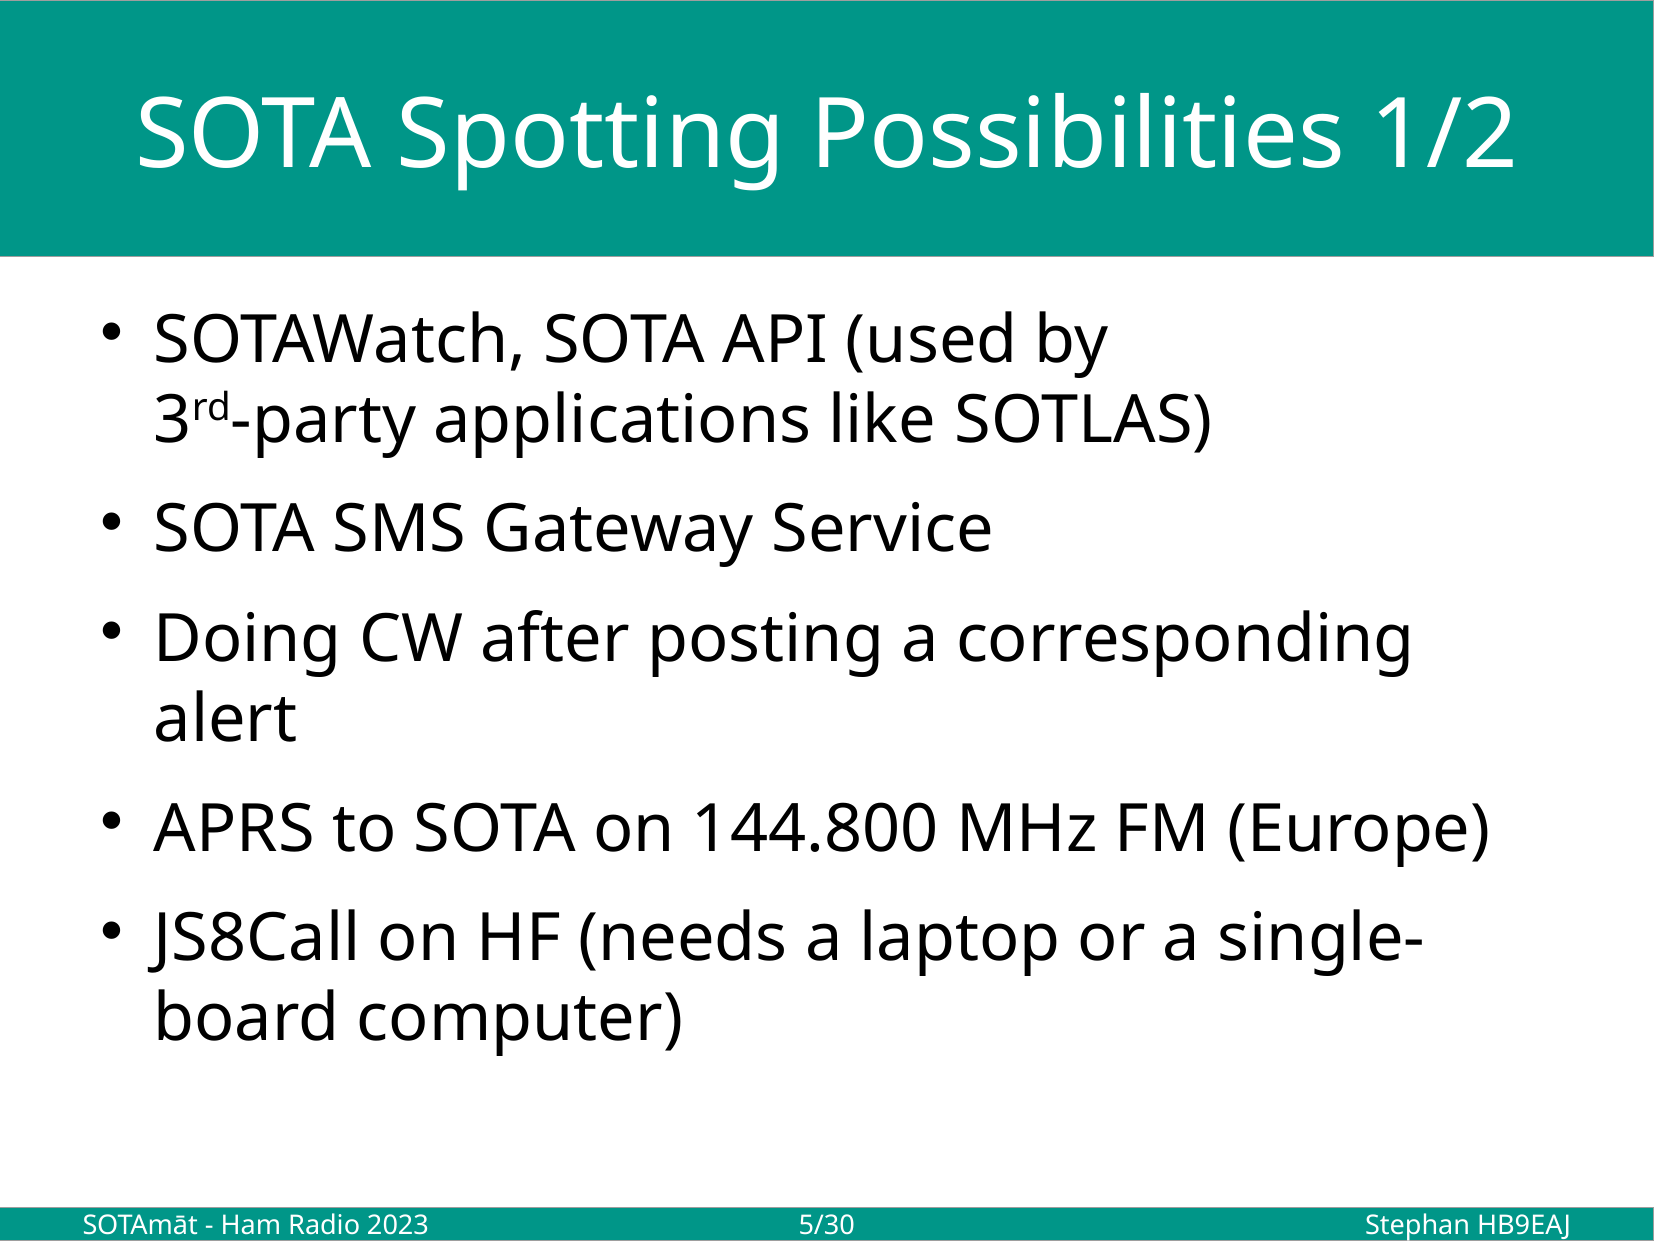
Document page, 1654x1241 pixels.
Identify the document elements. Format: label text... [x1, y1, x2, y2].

title SOTA Spotting Possibilities 1/2 [82, 0, 1571, 257]
list SOTAWatch, SOTA API (used by 3rd-party applications like SOTLAS) SOTA SMS Gateway Service Doing CW after posting a corresponding alert APRS to SOTA on 144.800 MHz FM (Europe) JS8Call on HF (needs a laptop or a single-board computer) [82, 295, 1571, 1181]
